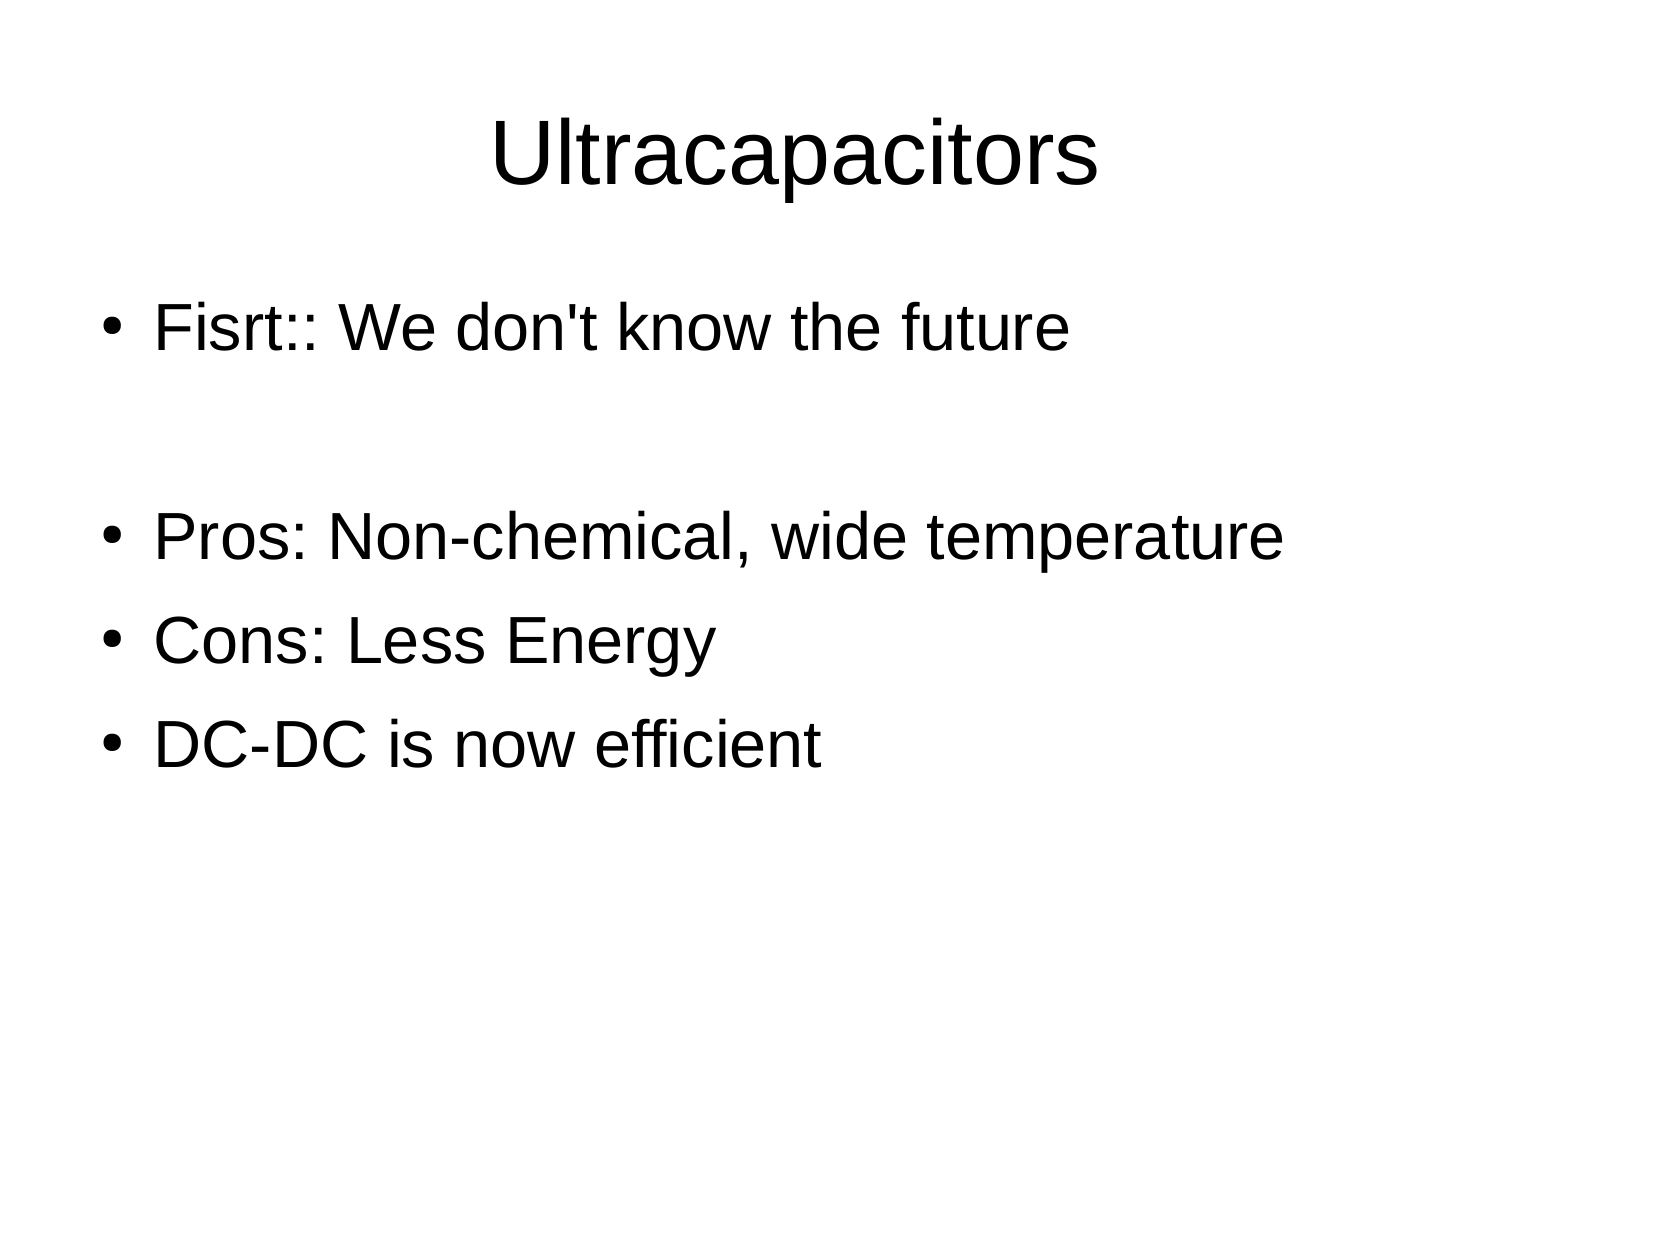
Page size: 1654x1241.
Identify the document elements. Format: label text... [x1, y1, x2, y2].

list Fisrt:: We don't know the future Pros: Non-chemical, wide temperature Cons: Less Energy DC-DC is now efficient [82, 290, 1571, 1109]
title Ultracapacitors [82, 49, 1571, 257]
